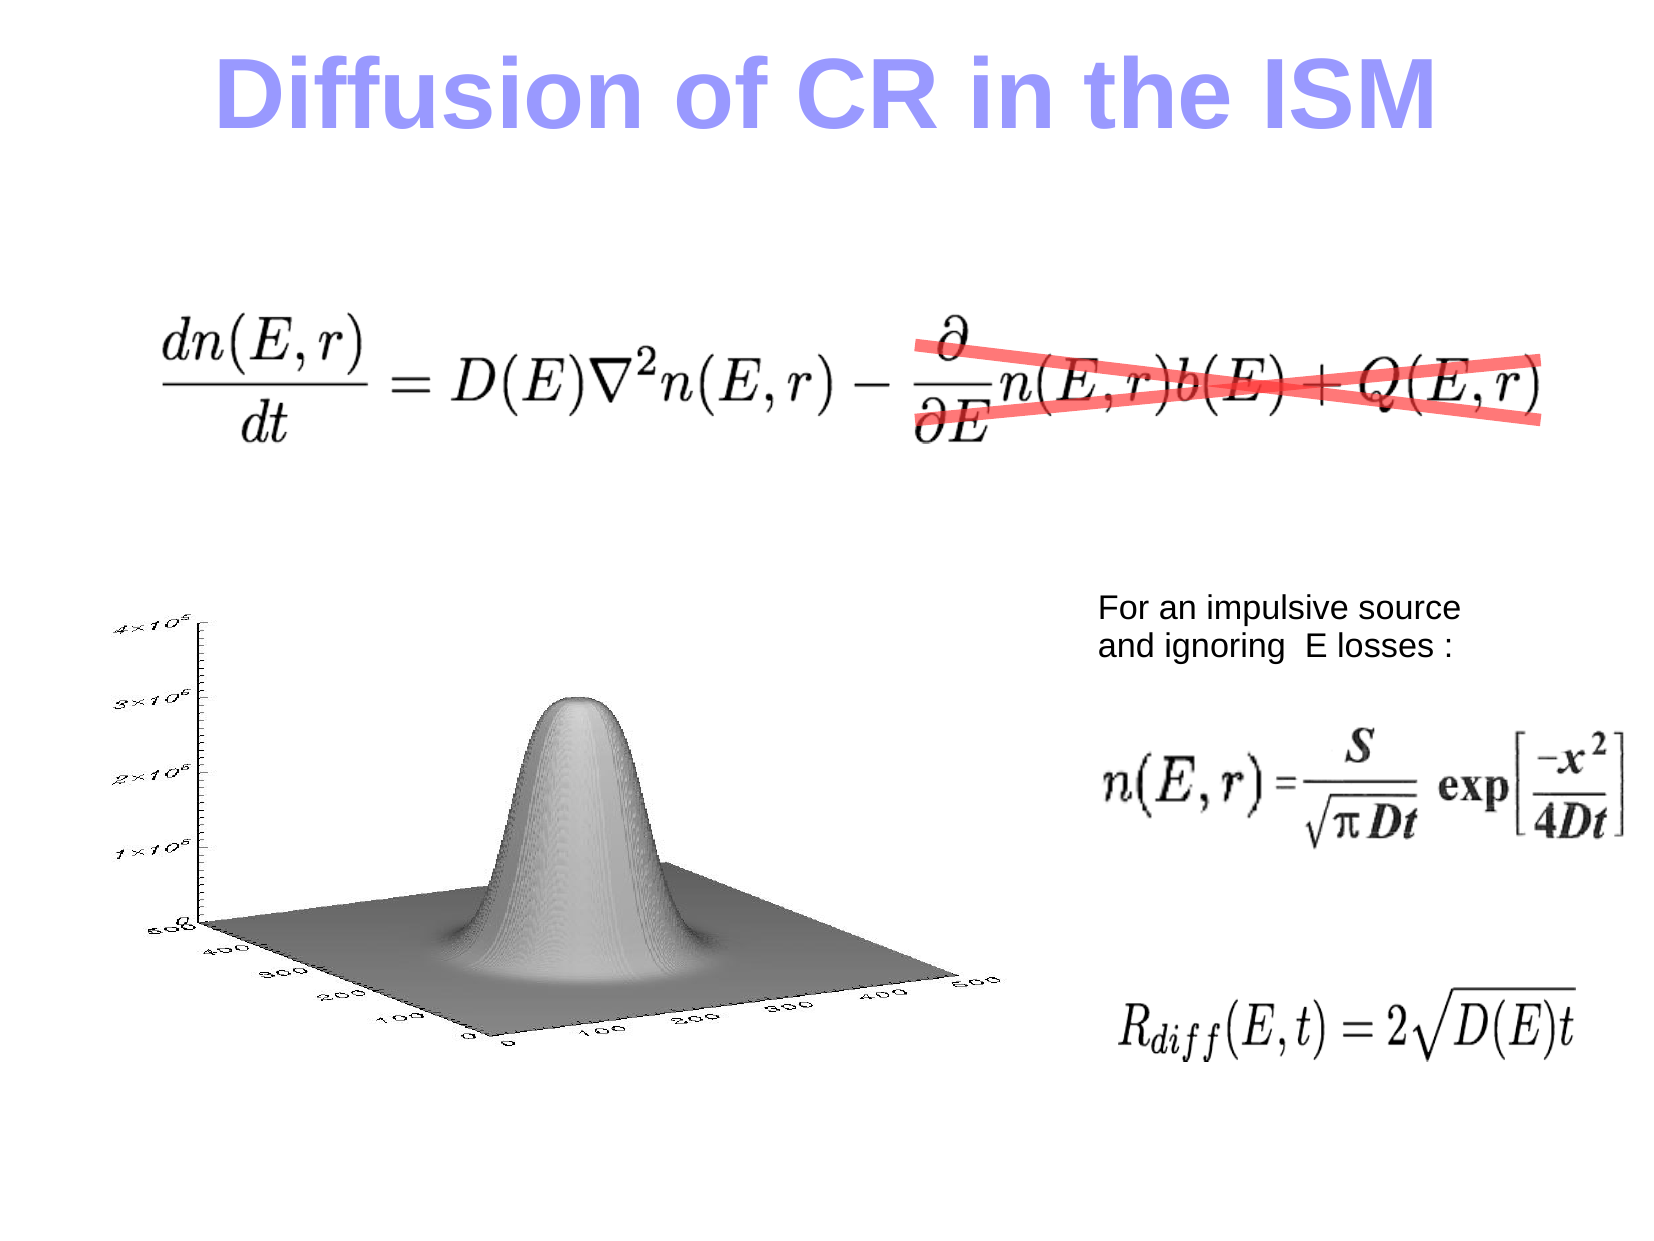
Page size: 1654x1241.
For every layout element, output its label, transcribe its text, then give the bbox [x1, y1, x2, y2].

title Diffusion of CR in the ISM [76, 25, 1577, 162]
text_box For an impulsive source and ignoring E losses : [1083, 581, 1488, 674]
picture [1118, 987, 1576, 1062]
picture [15, 545, 1066, 1081]
picture [1100, 695, 1653, 884]
picture [1327, 367, 1541, 413]
picture [161, 312, 1541, 444]
